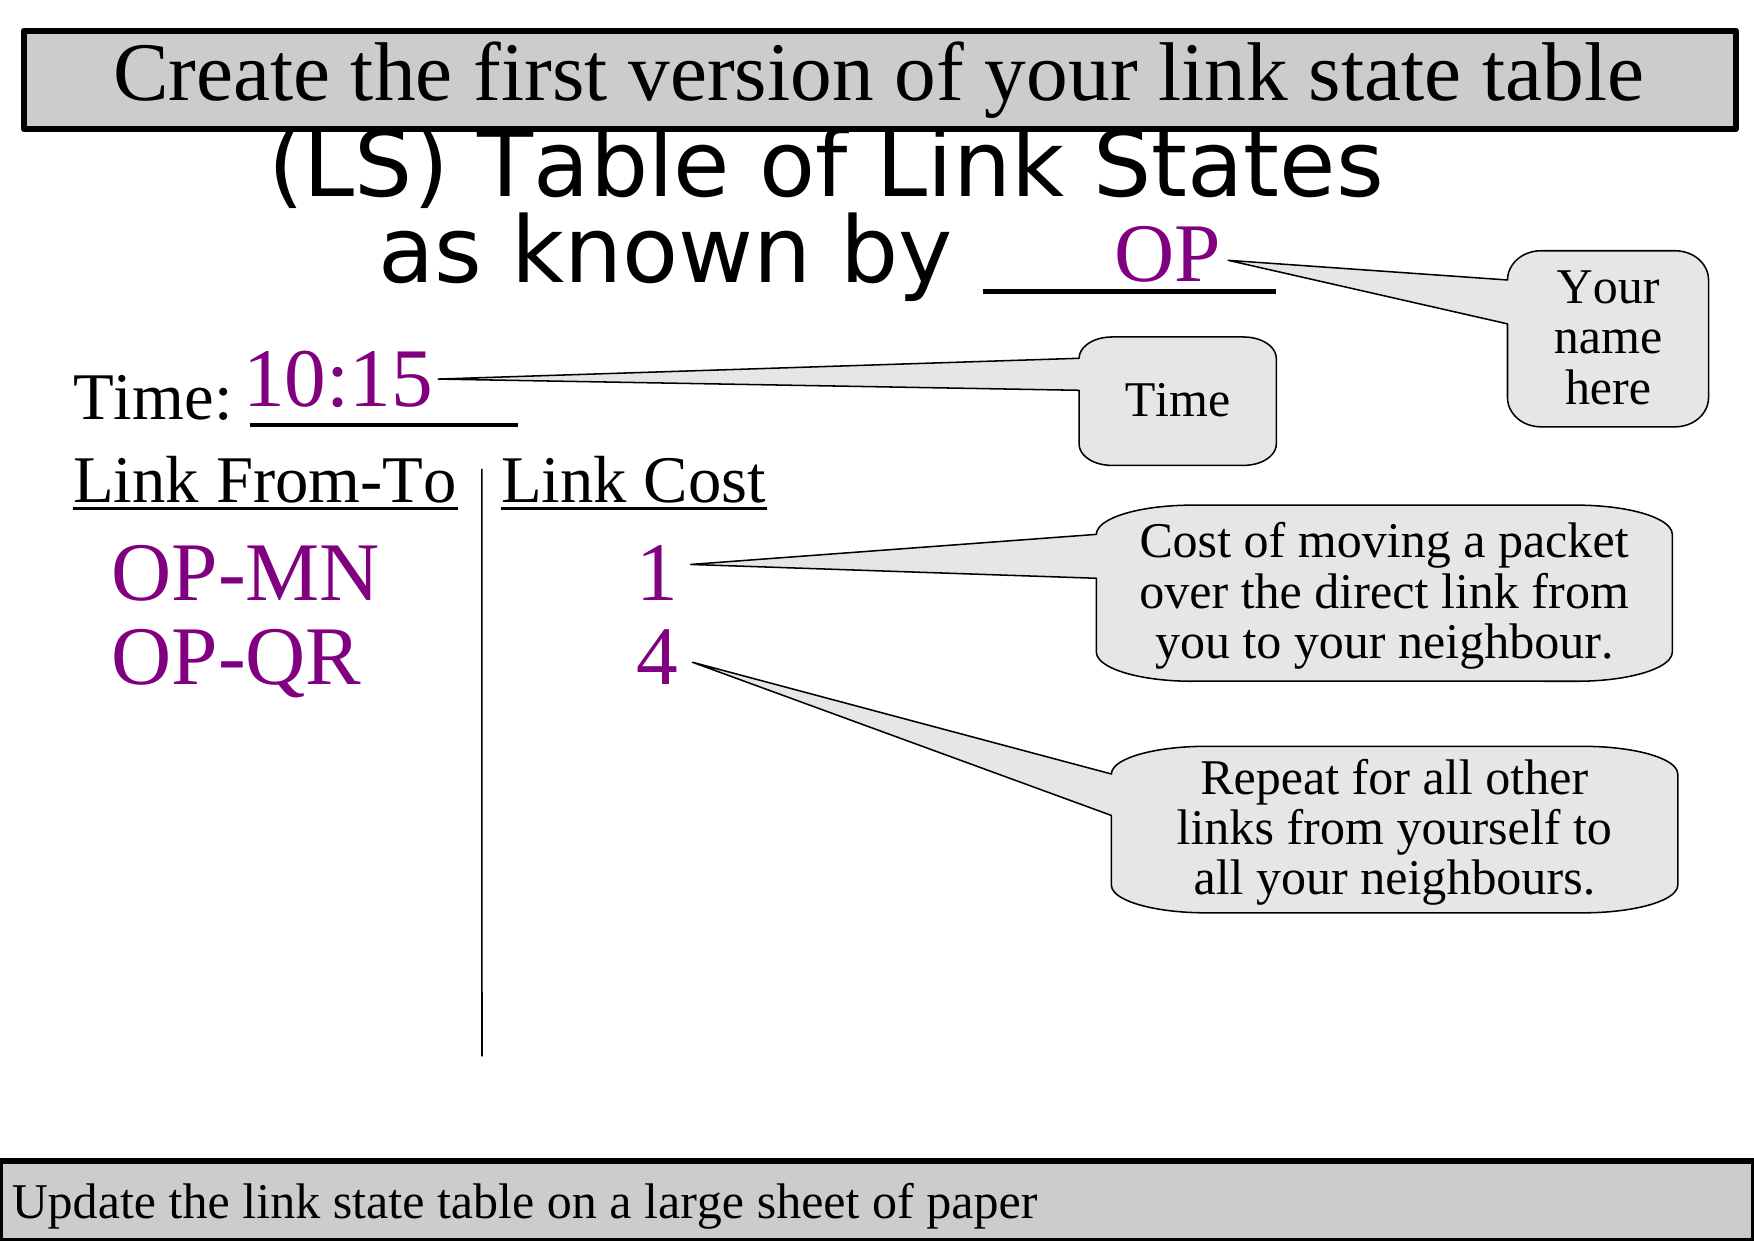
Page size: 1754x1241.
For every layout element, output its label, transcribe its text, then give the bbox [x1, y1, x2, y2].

text_box Cost of moving a packet over the direct link from you to your neighbour. [690, 505, 1673, 682]
text_box Your name here [1228, 250, 1709, 427]
text_box Time: Link From-To Link Cost [58, 357, 1465, 1103]
text_box Update the link state table on a large sheet of paper [0, 1161, 1754, 1241]
text_box OP-MN 1 OP-QR 4 [111, 533, 1033, 962]
text_box Create the first version of your link state table [23, 30, 1736, 129]
text_box 10:15 [243, 339, 430, 433]
title (LS) Table of Link States as known by [123, 129, 1530, 337]
text_box Repeat for all other links from yourself to all your neighbours. [692, 662, 1678, 913]
text_box Time: Link From-To Link Cost [1033, 577, 1465, 773]
text_box Time [438, 336, 1277, 466]
text_box OP [1114, 214, 1230, 307]
